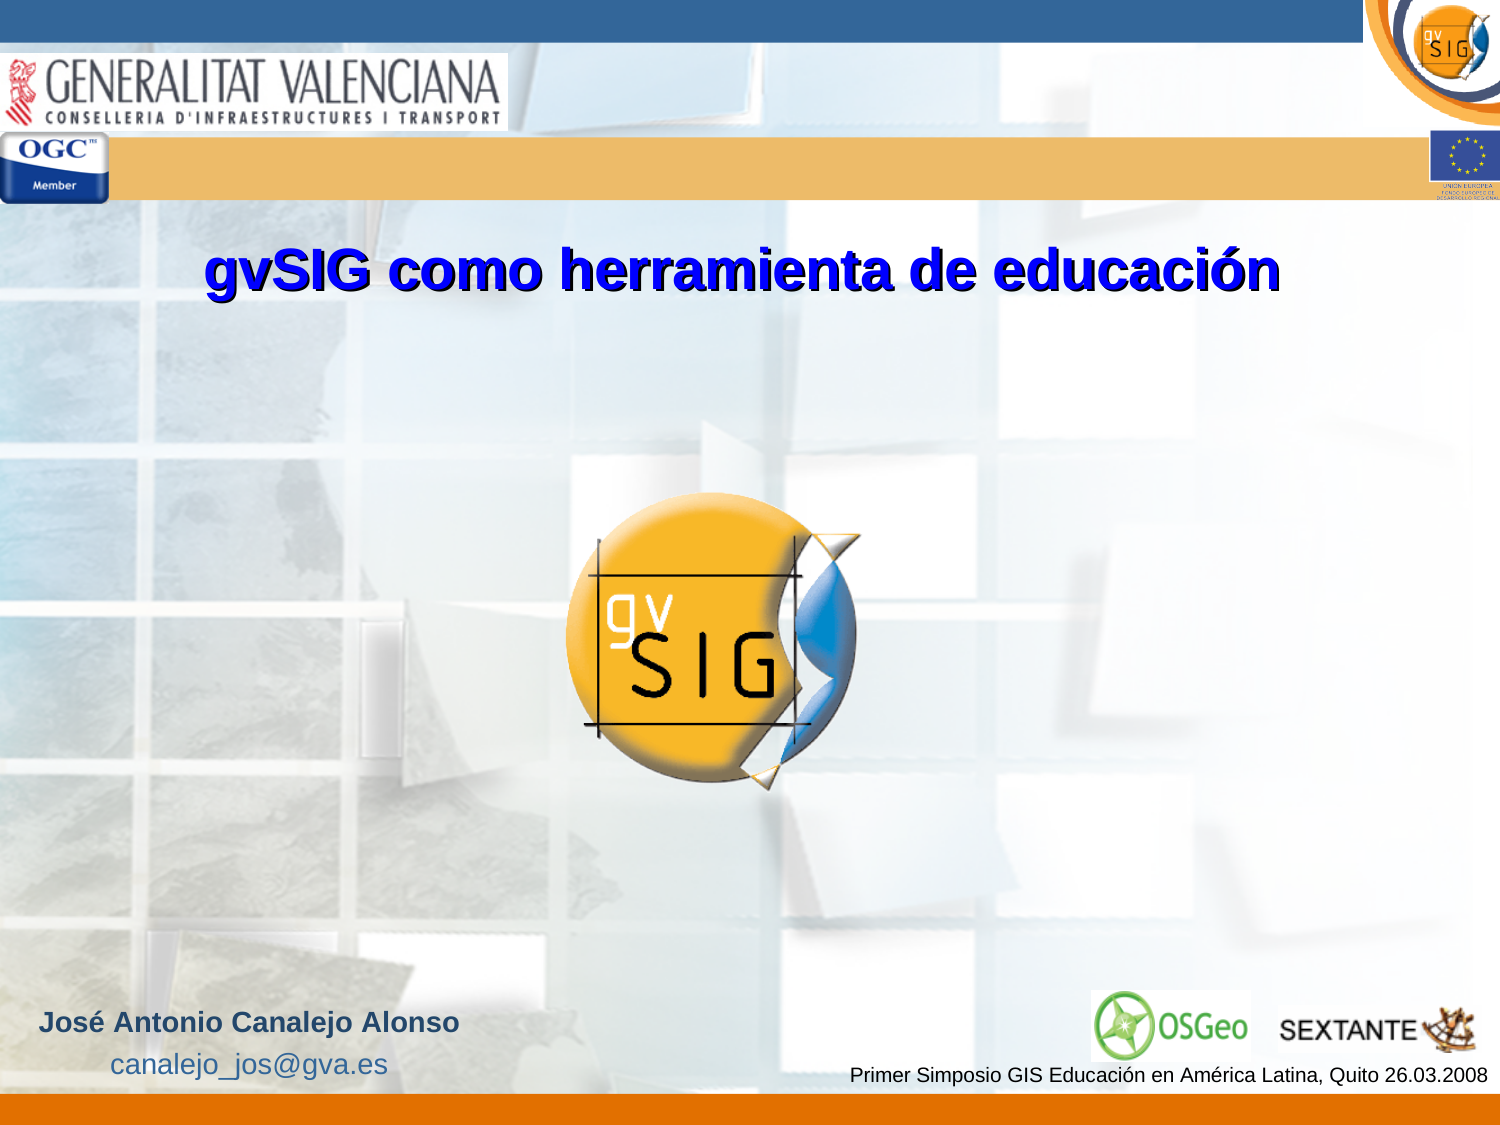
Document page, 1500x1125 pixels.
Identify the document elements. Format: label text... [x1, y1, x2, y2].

text_box gvSIG como herramienta de educación [52, 231, 1441, 355]
picture [0, 132, 109, 204]
text_box José Antonio Canalejo Alonso canalejo_jos@gva.es [17, 1000, 482, 1089]
picture [560, 489, 864, 795]
picture [1363, 0, 1500, 127]
picture [1091, 990, 1251, 1062]
picture [1429, 129, 1500, 200]
picture [0, 53, 508, 131]
picture [1278, 1005, 1482, 1053]
